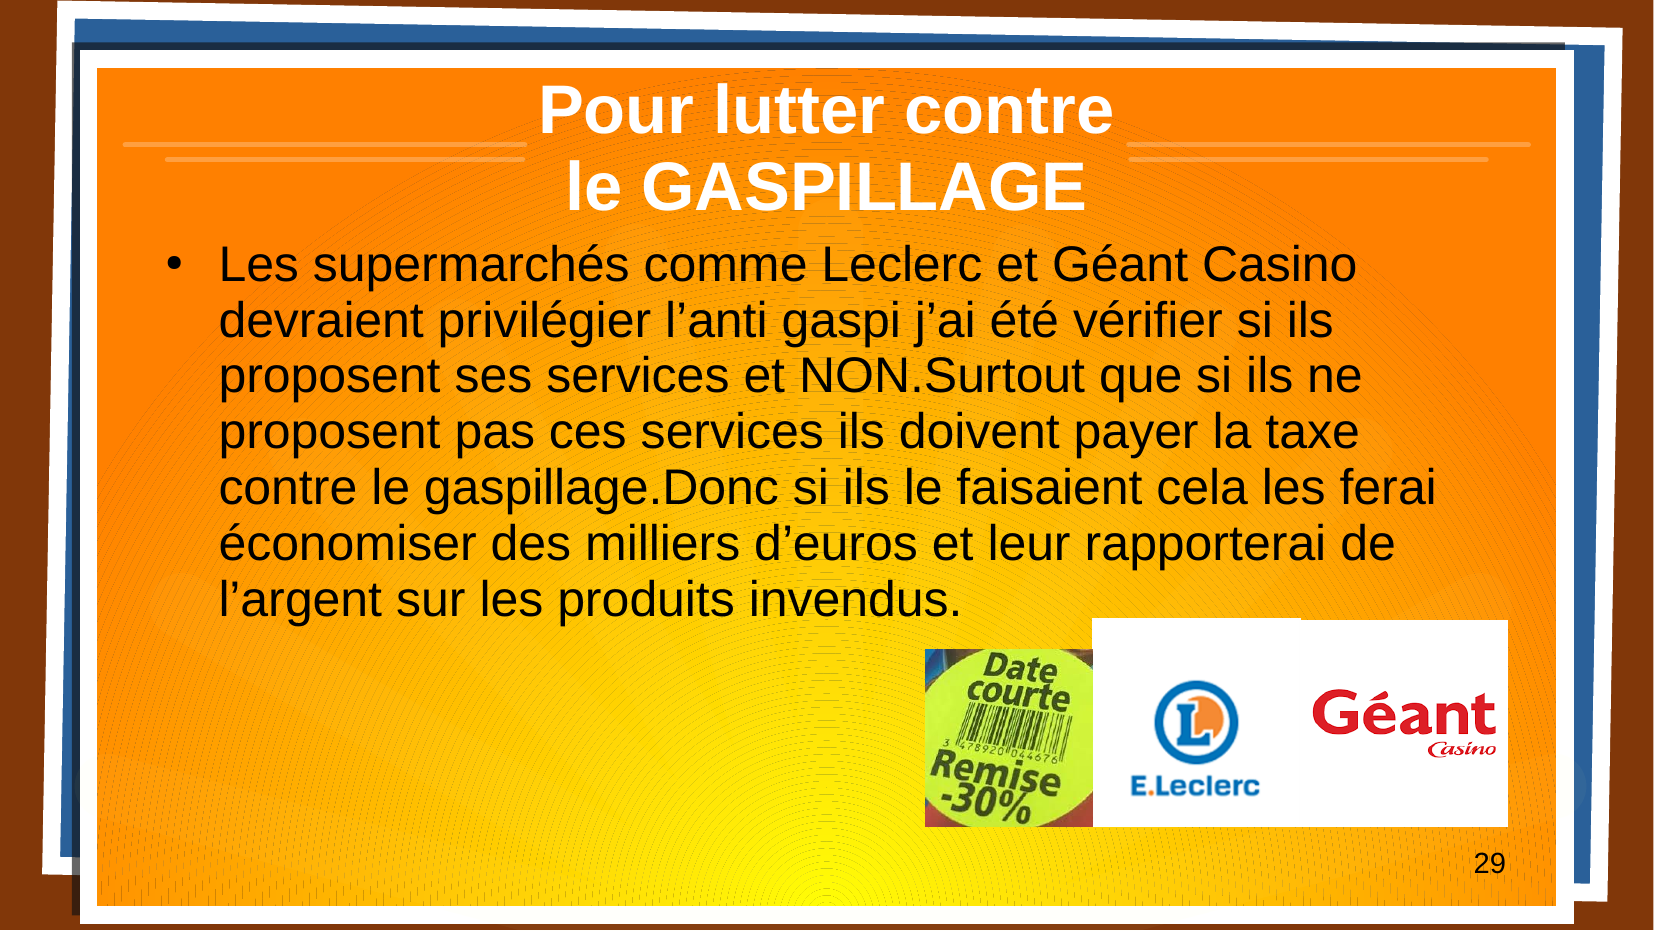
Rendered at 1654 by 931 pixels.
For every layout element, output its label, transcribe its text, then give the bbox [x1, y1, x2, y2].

list Les supermarchés comme Leclerc et Géant Casino devraient privilégier l’anti gaspi j’ai été vérifier si ils proposent ses services et NON.Surtout que si ils ne proposent pas ces services ils doivent payer la taxe contre le gaspillage.Donc si ils le faisaient cela les ferai économiser des milliers d’euros et leur rapporterai de l’argent sur les produits invendus. [147, 236, 1506, 827]
picture [925, 618, 1508, 827]
title Pour lutter contre le GASPILLAGE [531, 70, 1123, 225]
